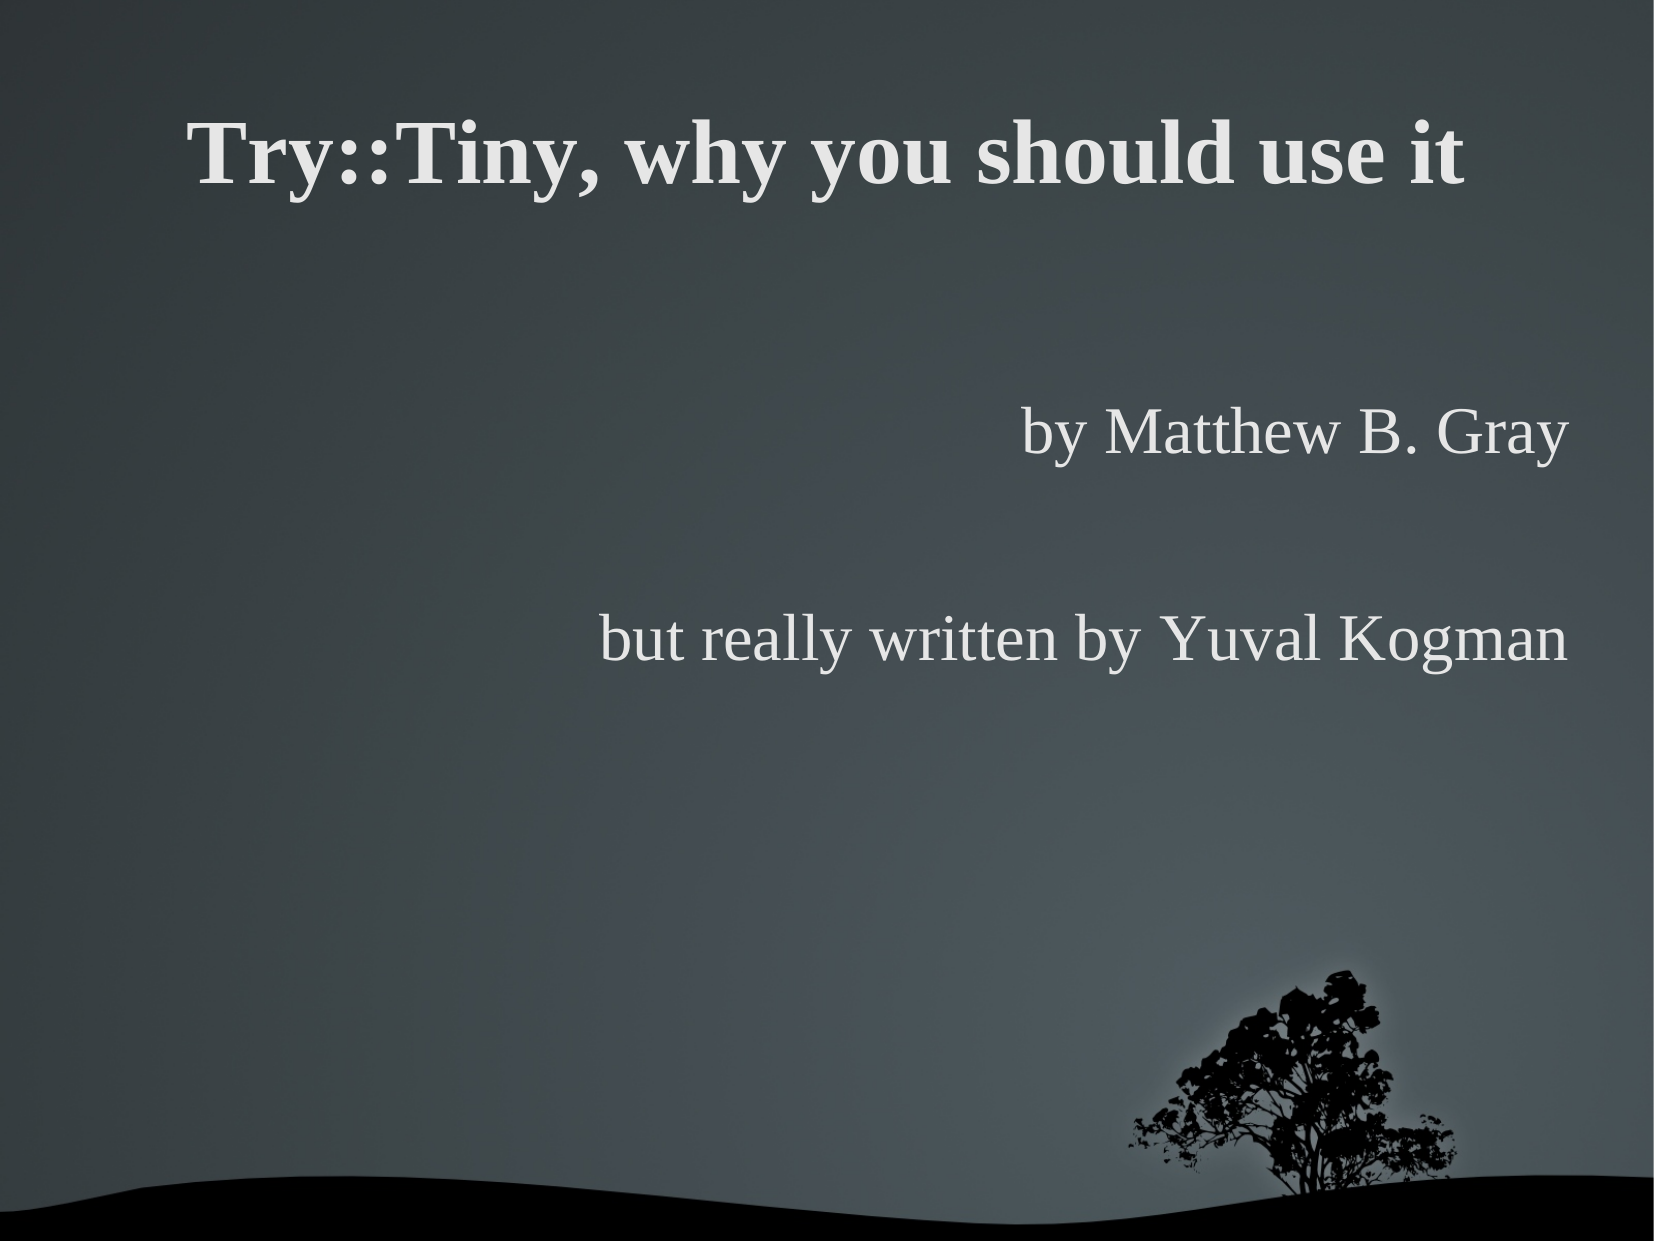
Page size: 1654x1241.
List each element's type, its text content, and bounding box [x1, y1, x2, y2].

title Try::Tiny, why you should use it [82, 49, 1571, 257]
list by Matthew B. Gray but really written by Yuval Kogman [82, 290, 1571, 1109]
picture [0, 0, 1654, 1241]
